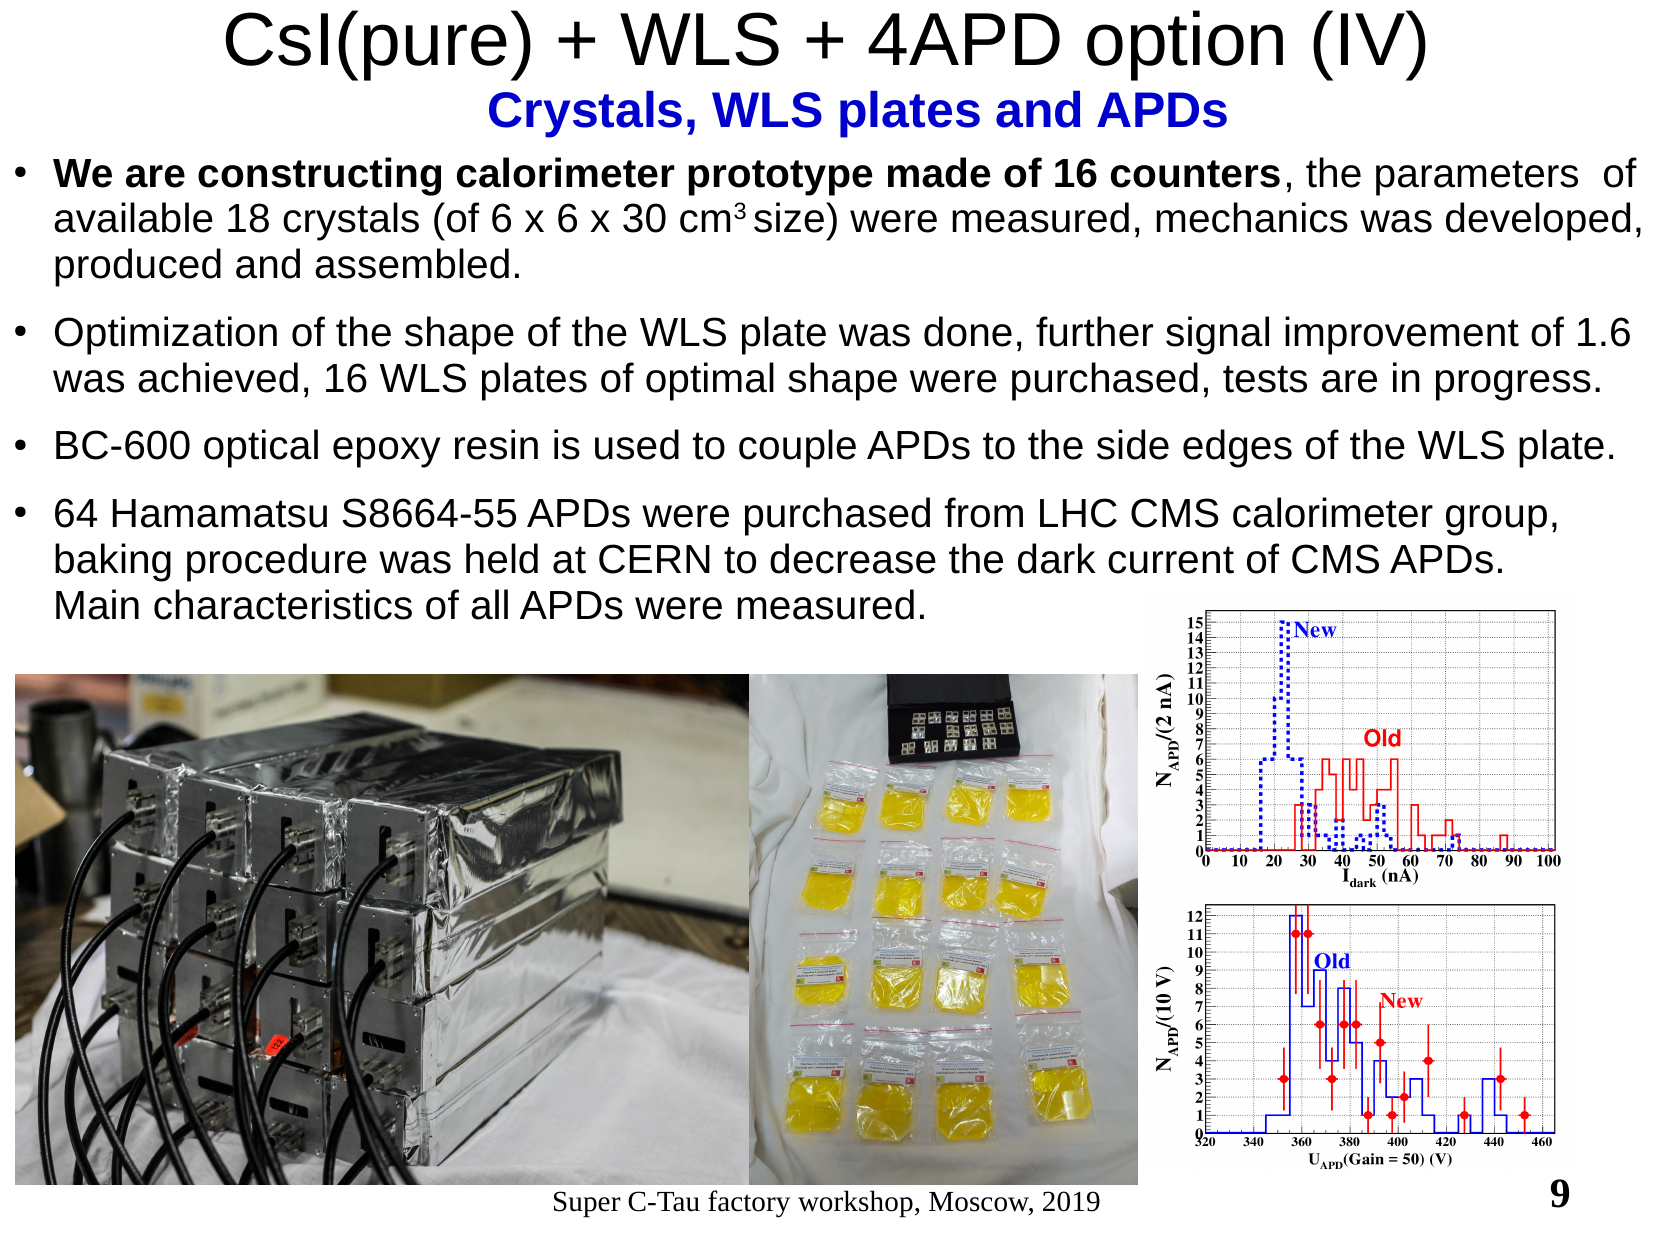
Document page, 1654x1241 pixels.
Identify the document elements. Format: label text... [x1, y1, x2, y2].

title CsI(pure) + WLS + 4APD option (IV) [82, 0, 1571, 82]
list We are constructing calorimeter prototype made of 16 counters, the parameters of available 18 crystals (of 6 x 6 x 30 cm3 size) were measured, mechanics was developed, produced and assembled. Optimization of the shape of the WLS plate was done, further signal improvement of 1.6 was achieved, 16 WLS plates of optimal shape were purchased, tests are in progress. BC-600 optical epoxy resin is used to couple APDs to the side edges of the WLS plate. 64 Hamamatsu S8664-55 APDs were purchased from LHC CMS calorimeter group, baking procedure was held at CERN to decrease the dark current of CMS APDs. Main characteristics of all APDs were measured. [0, 150, 1654, 646]
picture [15, 674, 1138, 1186]
text_box Crystals, WLS plates and APDs [472, 75, 1246, 146]
picture [1143, 592, 1580, 1175]
